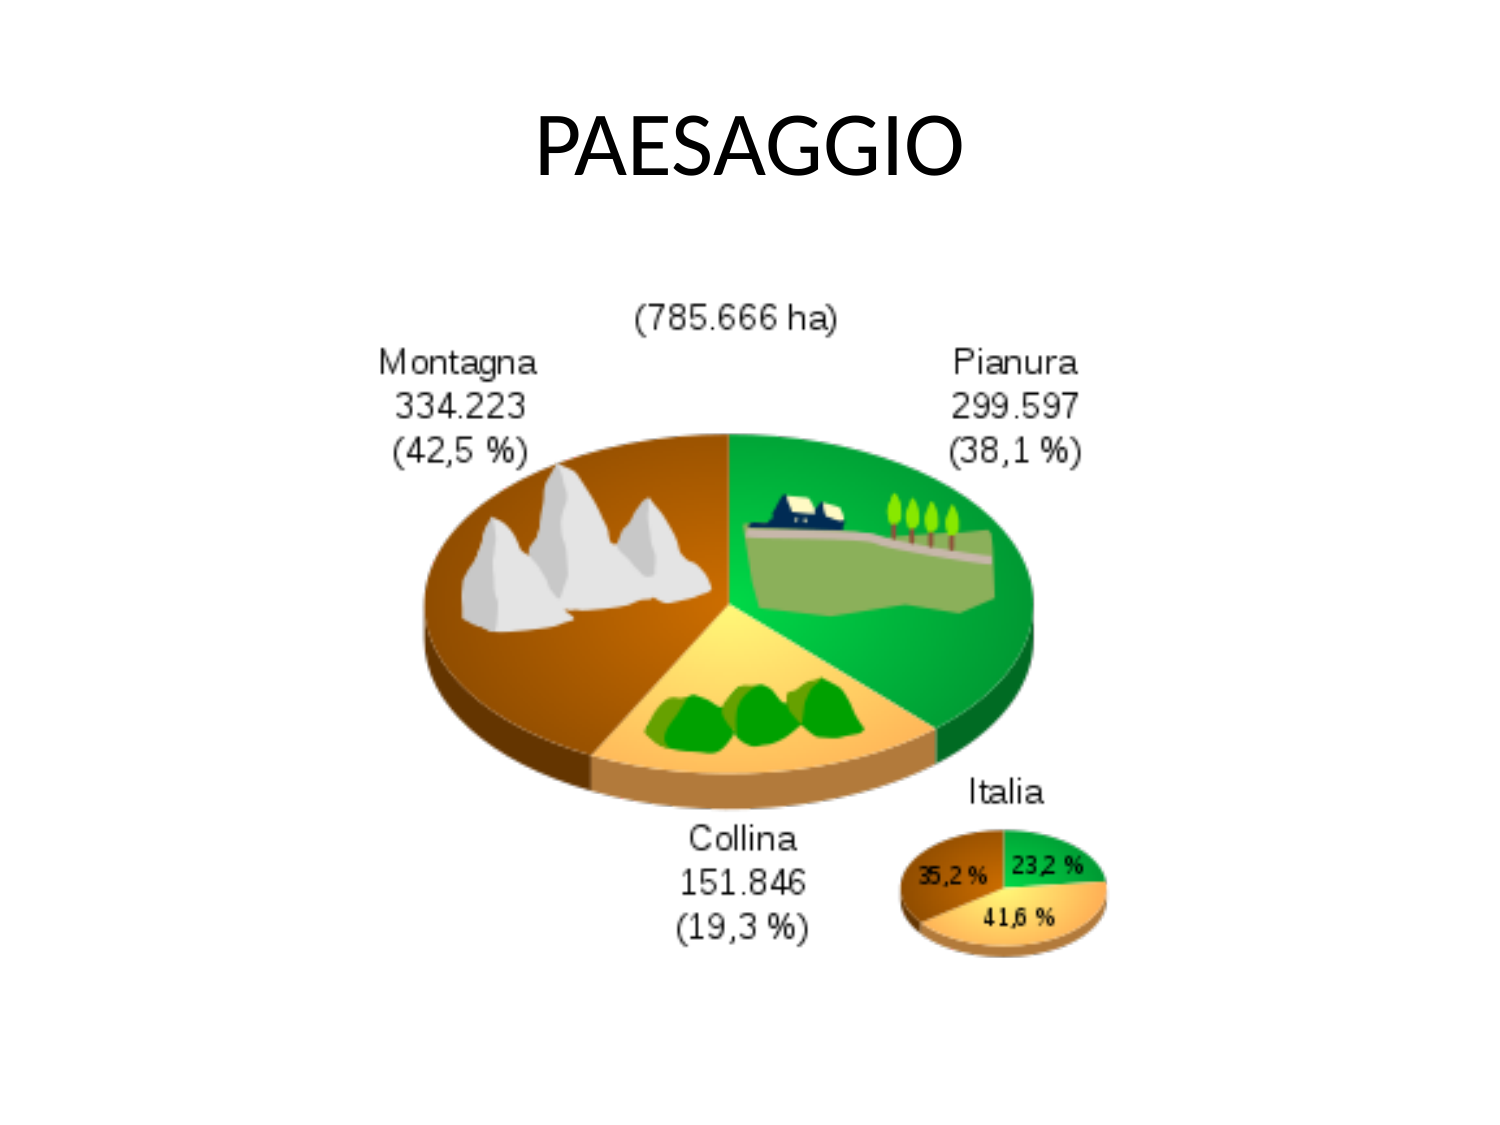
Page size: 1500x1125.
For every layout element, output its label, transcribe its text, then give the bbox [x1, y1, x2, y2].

picture [348, 290, 1128, 1071]
title PAESAGGIO [75, 45, 1425, 233]
